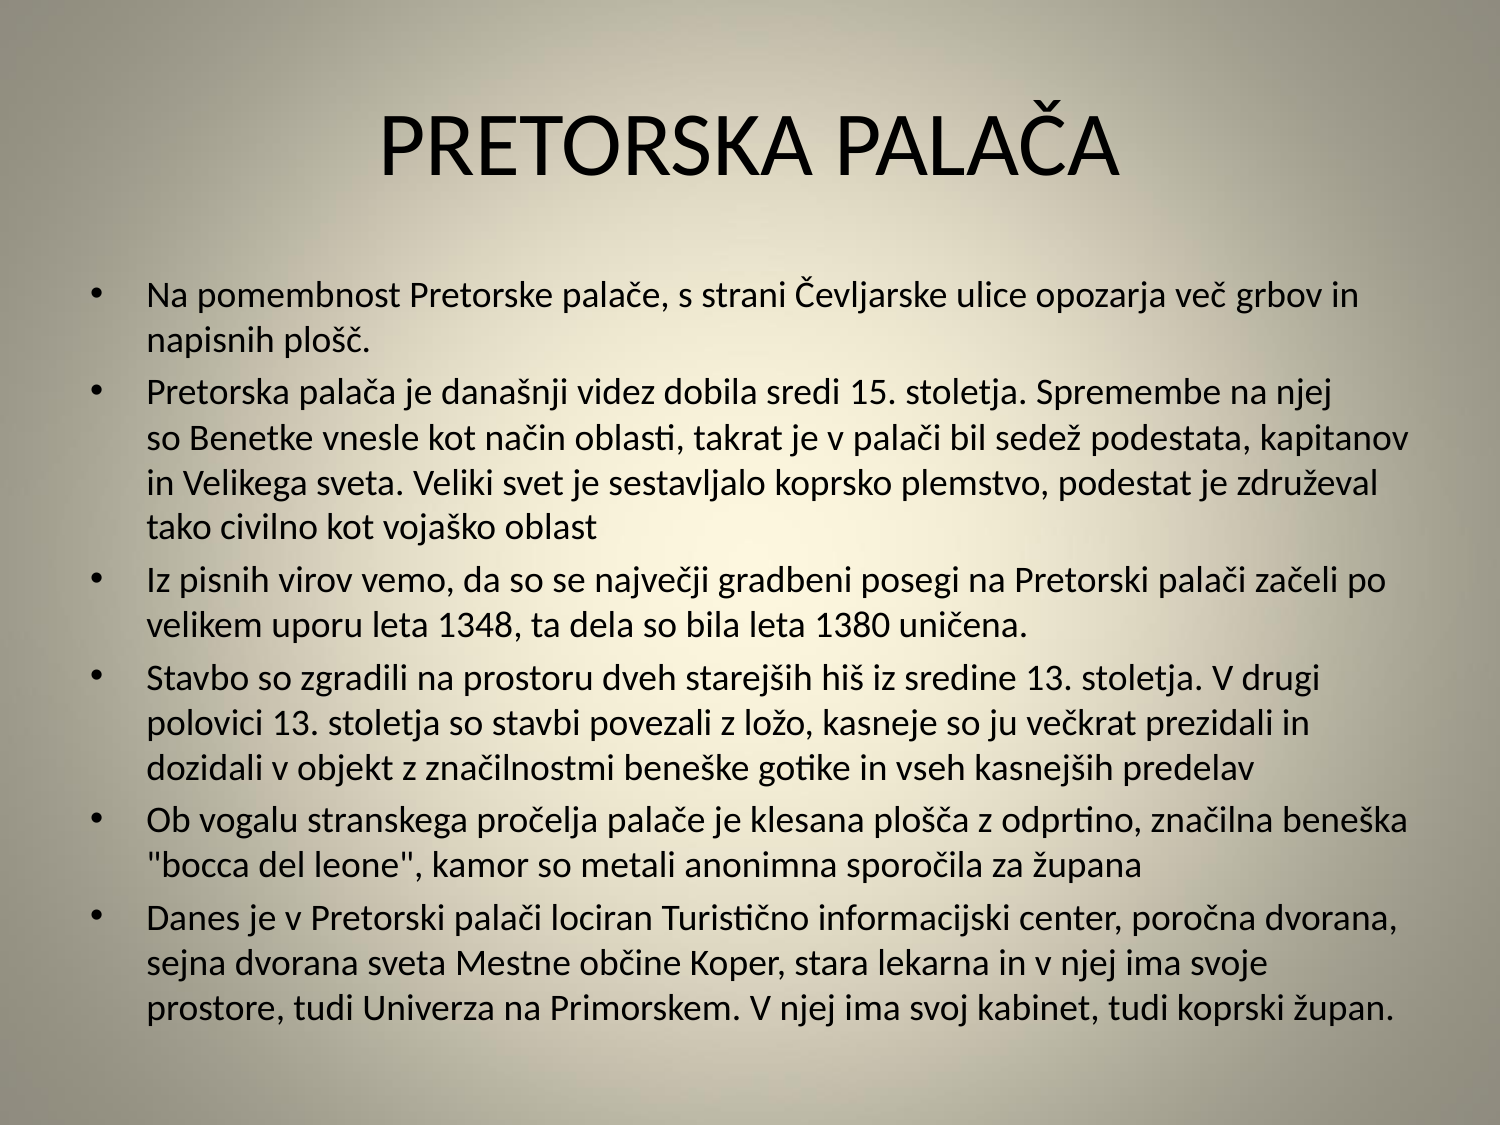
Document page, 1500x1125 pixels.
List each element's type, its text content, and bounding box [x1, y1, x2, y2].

picture [0, 0, 1500, 1125]
title PRETORSKA PALAČA [75, 45, 1425, 233]
list Na pomembnost Pretorske palače, s strani Čevljarske ulice opozarja več grbov in napisnih plošč. Pretorska palača je današnji videz dobila sredi 15. stoletja. Spremembe na njej so Benetke vnesle kot način oblasti, takrat je v palači bil sedež podestata, kapitanov in Velikega sveta. Veliki svet je sestavljalo koprsko plemstvo, podestat je združeval tako civilno kot vojaško oblast Iz pisnih virov vemo, da so se največji gradbeni posegi na Pretorski palači začeli po velikem uporu leta 1348, ta dela so bila leta 1380 uničena. Stavbo so zgradili na prostoru dveh starejših hiš iz sredine 13. stoletja. V drugi polovici 13. stoletja so stavbi povezali z ložo, kasneje so ju večkrat prezidali in dozidali v objekt z značilnostmi beneške gotike in vseh kasnejših predelav Ob vogalu stranskega pročelja palače je klesana plošča z odprtino, značilna beneška "bocca del leone", kamor so metali anonimna sporočila za župana Danes je v Pretorski palači lociran Turistično informacijski center, poročna dvorana, sejna dvorana sveta Mestne občine Koper, stara lekarna in v njej ima svoje prostore, tudi Univerza na Primorskem. V njej ima svoj kabinet, tudi koprski župan. [75, 262, 1425, 1005]
